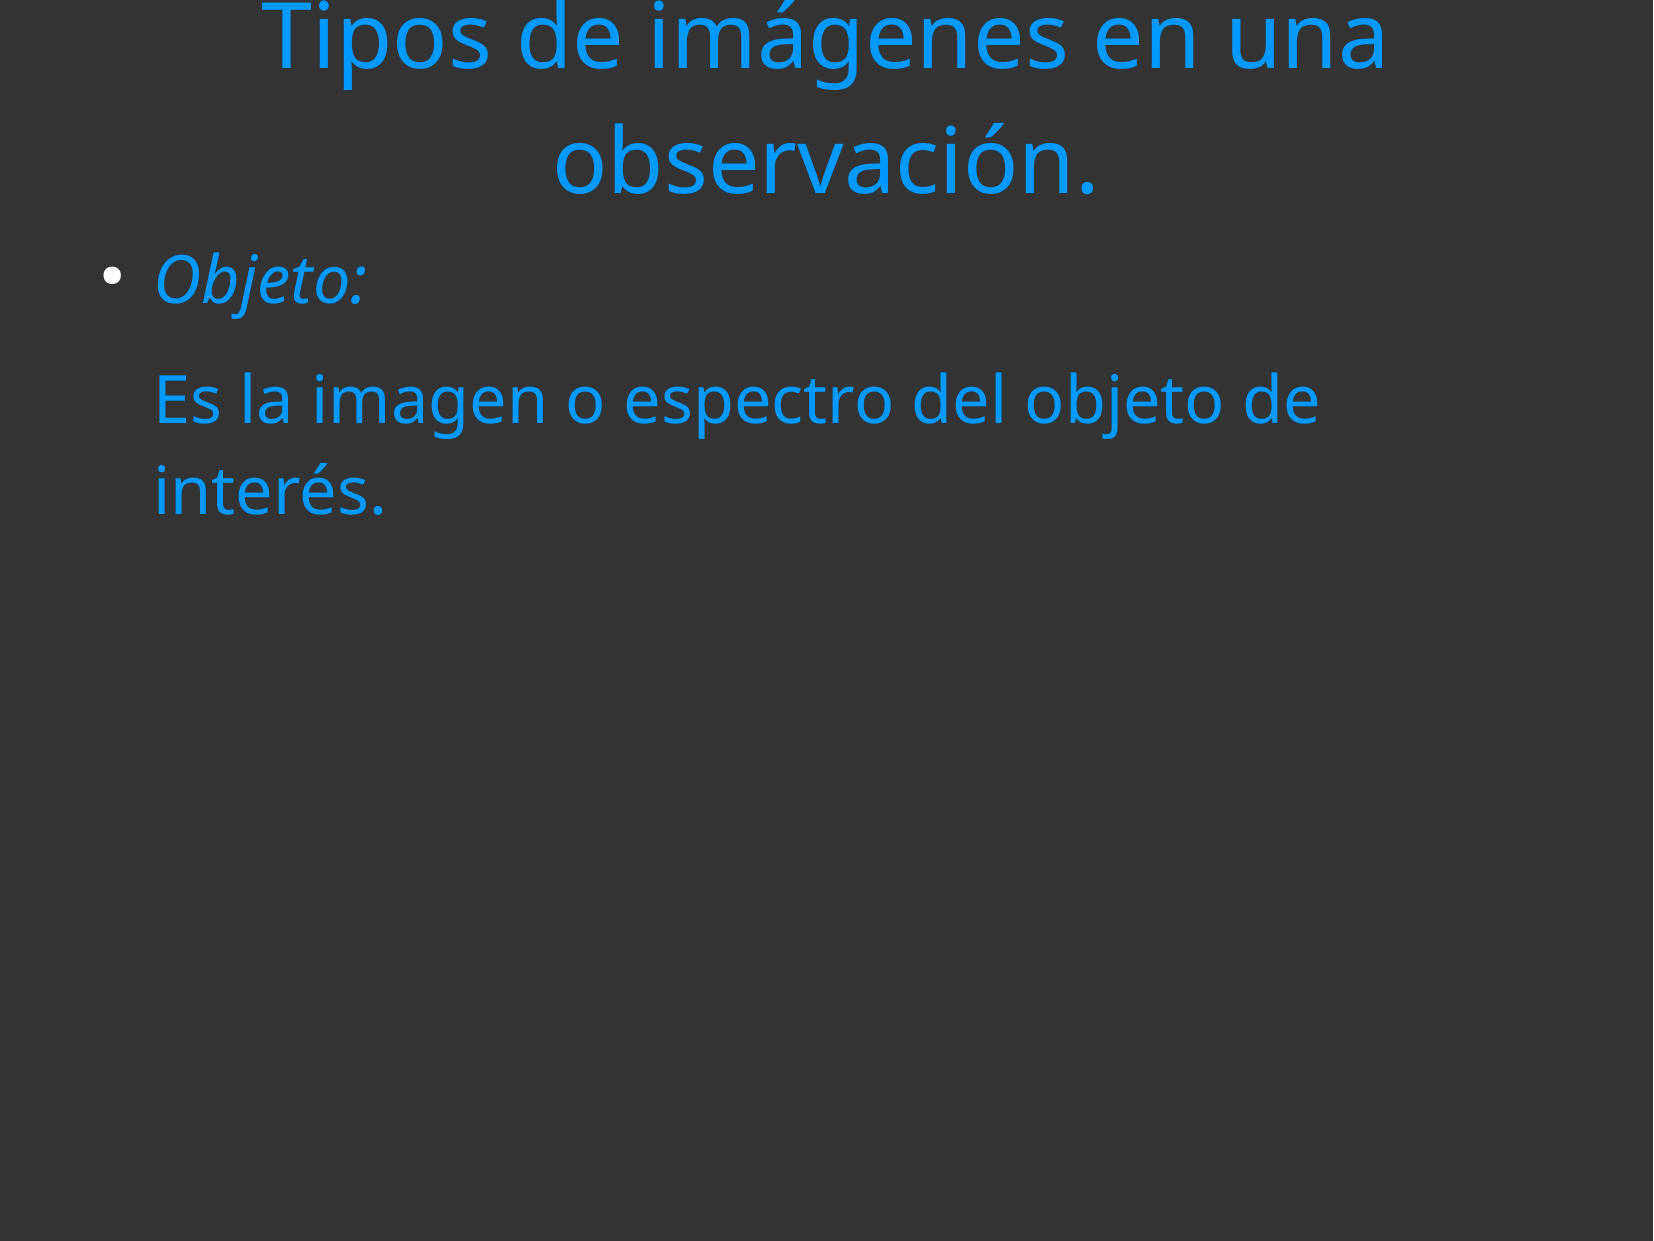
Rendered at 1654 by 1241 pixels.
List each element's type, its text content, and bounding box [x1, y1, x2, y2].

list Objeto: Es la imagen o espectro del objeto de interés. [82, 232, 1571, 1223]
title Tipos de imágenes en una observación. [82, 0, 1571, 200]
